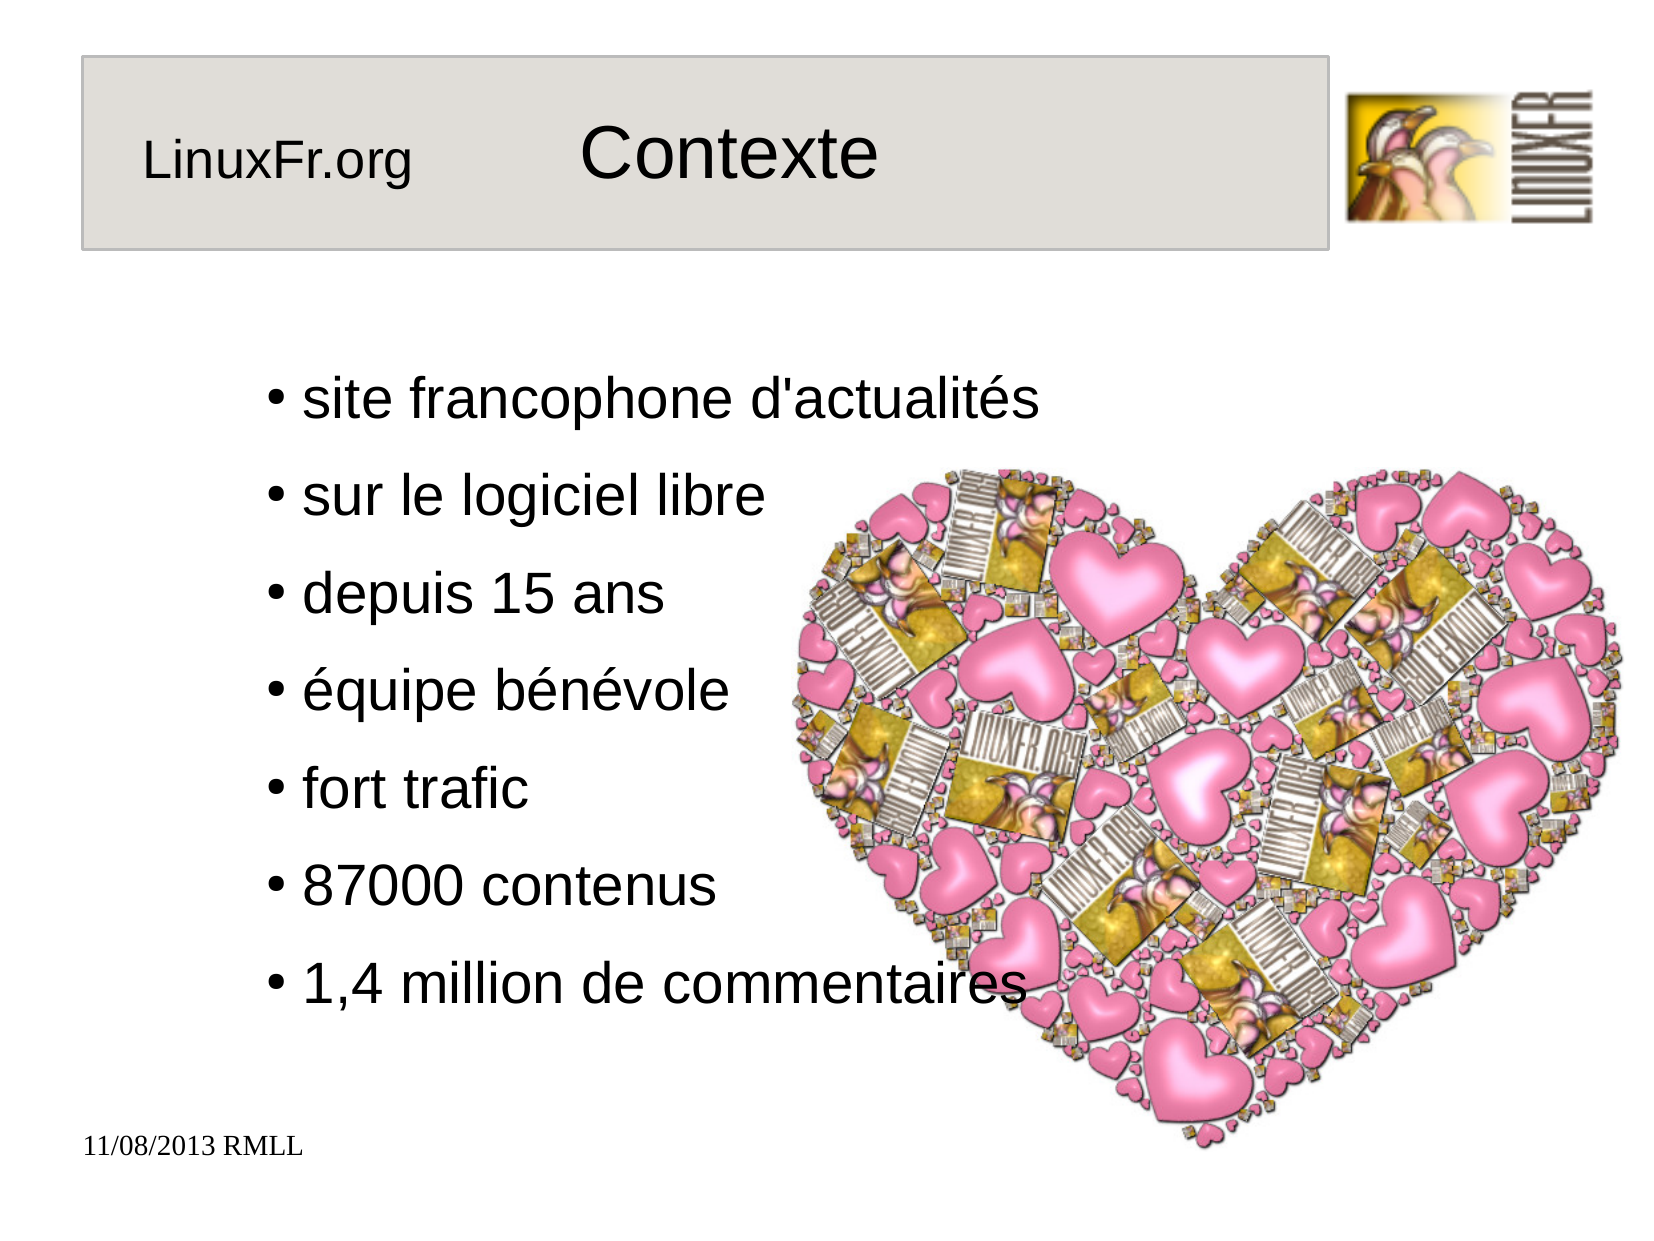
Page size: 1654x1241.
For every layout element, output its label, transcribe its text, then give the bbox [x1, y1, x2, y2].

picture [1341, 88, 1601, 229]
subtitle site francophone d'actualités sur le logiciel libre depuis 15 ans équipe bénévole fort trafic 87000 contenus 1,4 million de commentaires [230, 235, 1477, 1070]
picture [791, 467, 1625, 1152]
title LinuxFr.org Contexte [82, 56, 1329, 250]
